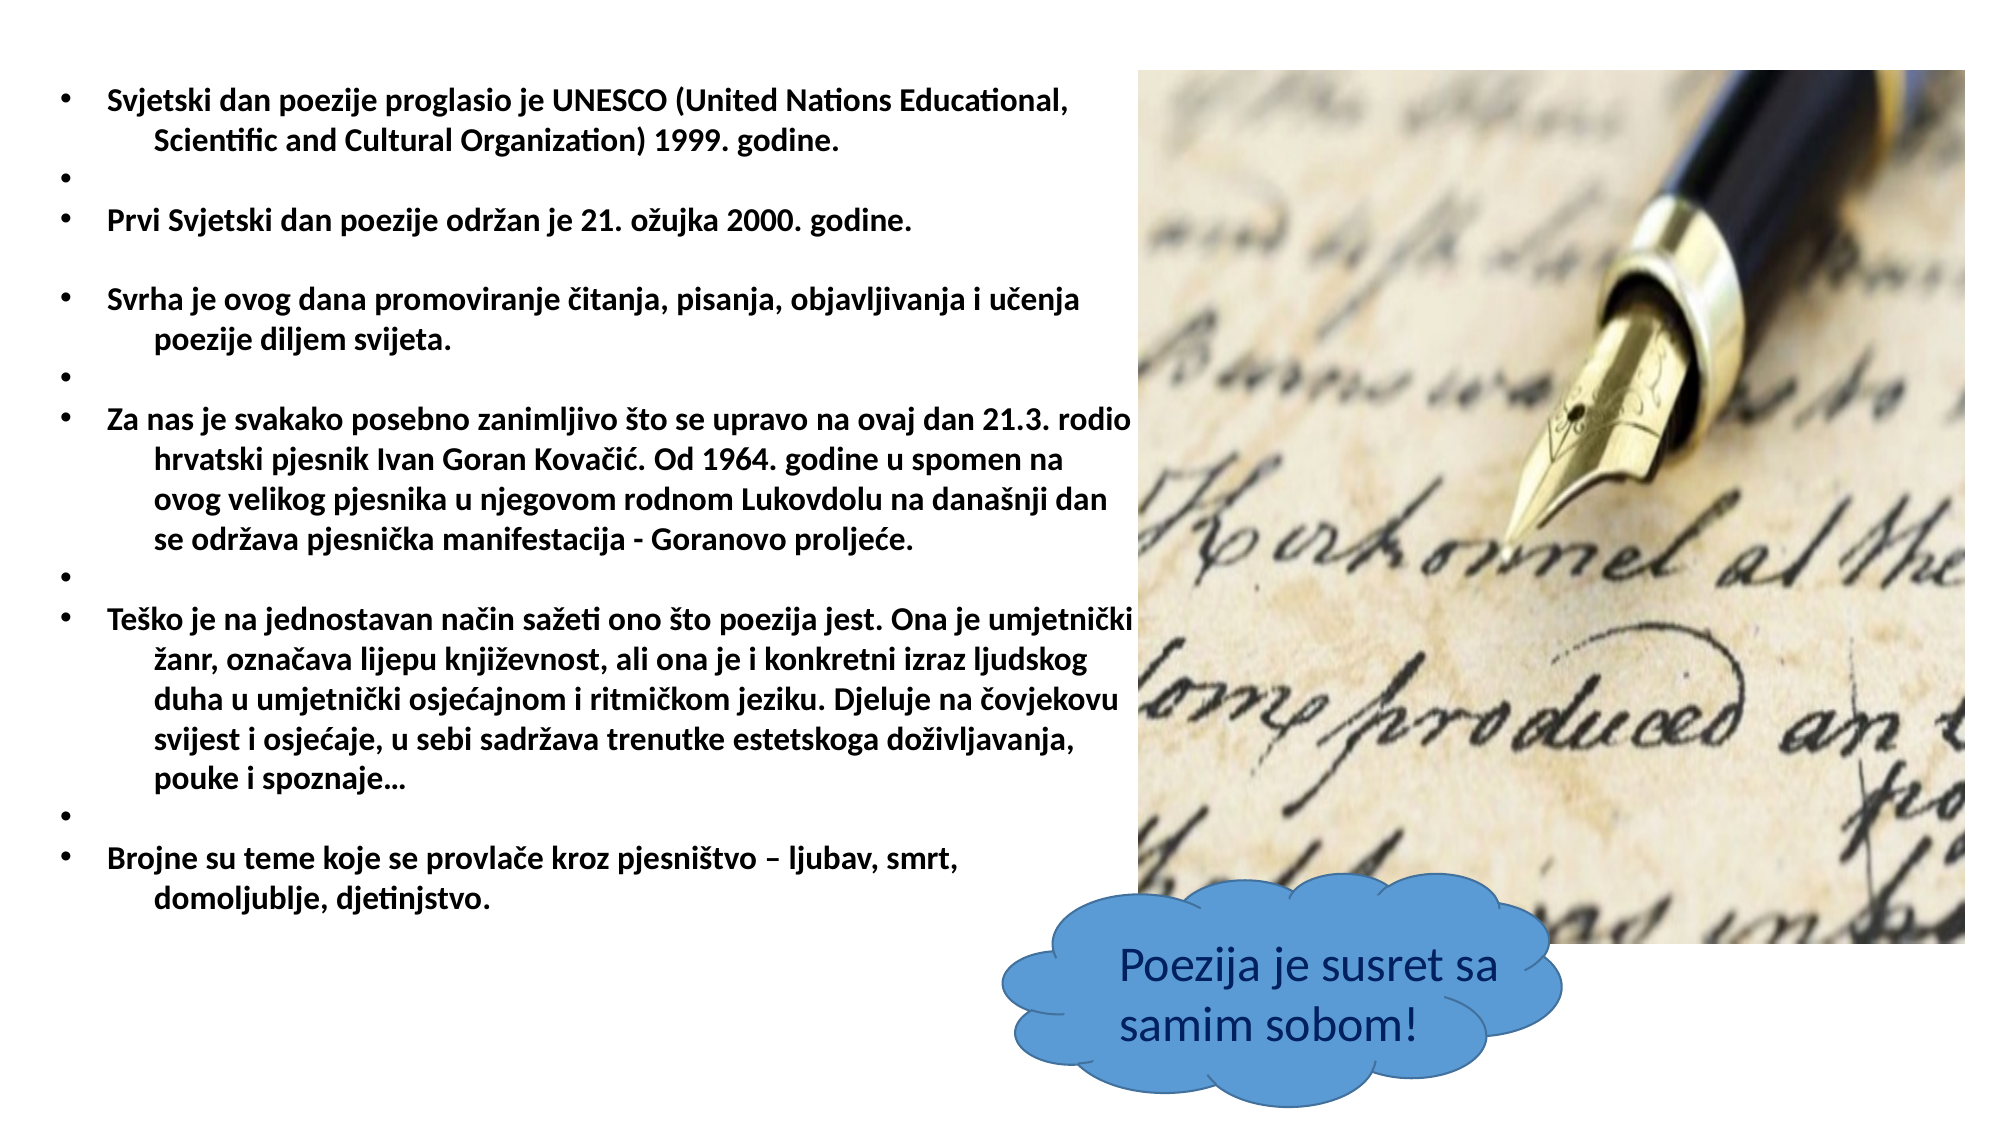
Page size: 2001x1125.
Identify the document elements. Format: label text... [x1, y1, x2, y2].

text_box Poezija je susret sa samim sobom! [1104, 923, 1562, 1060]
text_box Svjetski dan poezije proglasio je UNESCO (United Nations Educational, Scientific and Cultural Organization) 1999. godine. Prvi Svjetski dan poezije održan je 21. ožujka 2000. godine. Svrha je ovog dana promoviranje čitanja, pisanja, objavljivanja i učenja poezije diljem svijeta. Za nas je svakako posebno zanimljivo što se upravo na ovaj dan 21.3. rodio hrvatski pjesnik Ivan Goran Kovačić. Od 1964. godine u spomen na ovog velikog pjesnika u njegovom rodnom Lukovdolu na današnji dan se održava pjesnička manifestacija - Goranovo proljeće. Teško je na jednostavan način sažeti ono što poezija jest. Ona je umjetnički žanr, označava lijepu književnost, ali ona je i konkretni izraz ljudskog duha u umjetnički osjećajnom i ritmičkom jeziku. Djeluje na čovjekovu svijest i osjećaje, u sebi sadržava trenutke estetskoga doživljavanja, pouke i spoznaje… Brojne su teme koje se provlače kroz pjesništvo – ljubav, smrt, domoljublje, djetinjstvo. [45, 70, 1138, 975]
text_box [1002, 873, 1542, 1108]
picture [1138, 70, 1965, 944]
